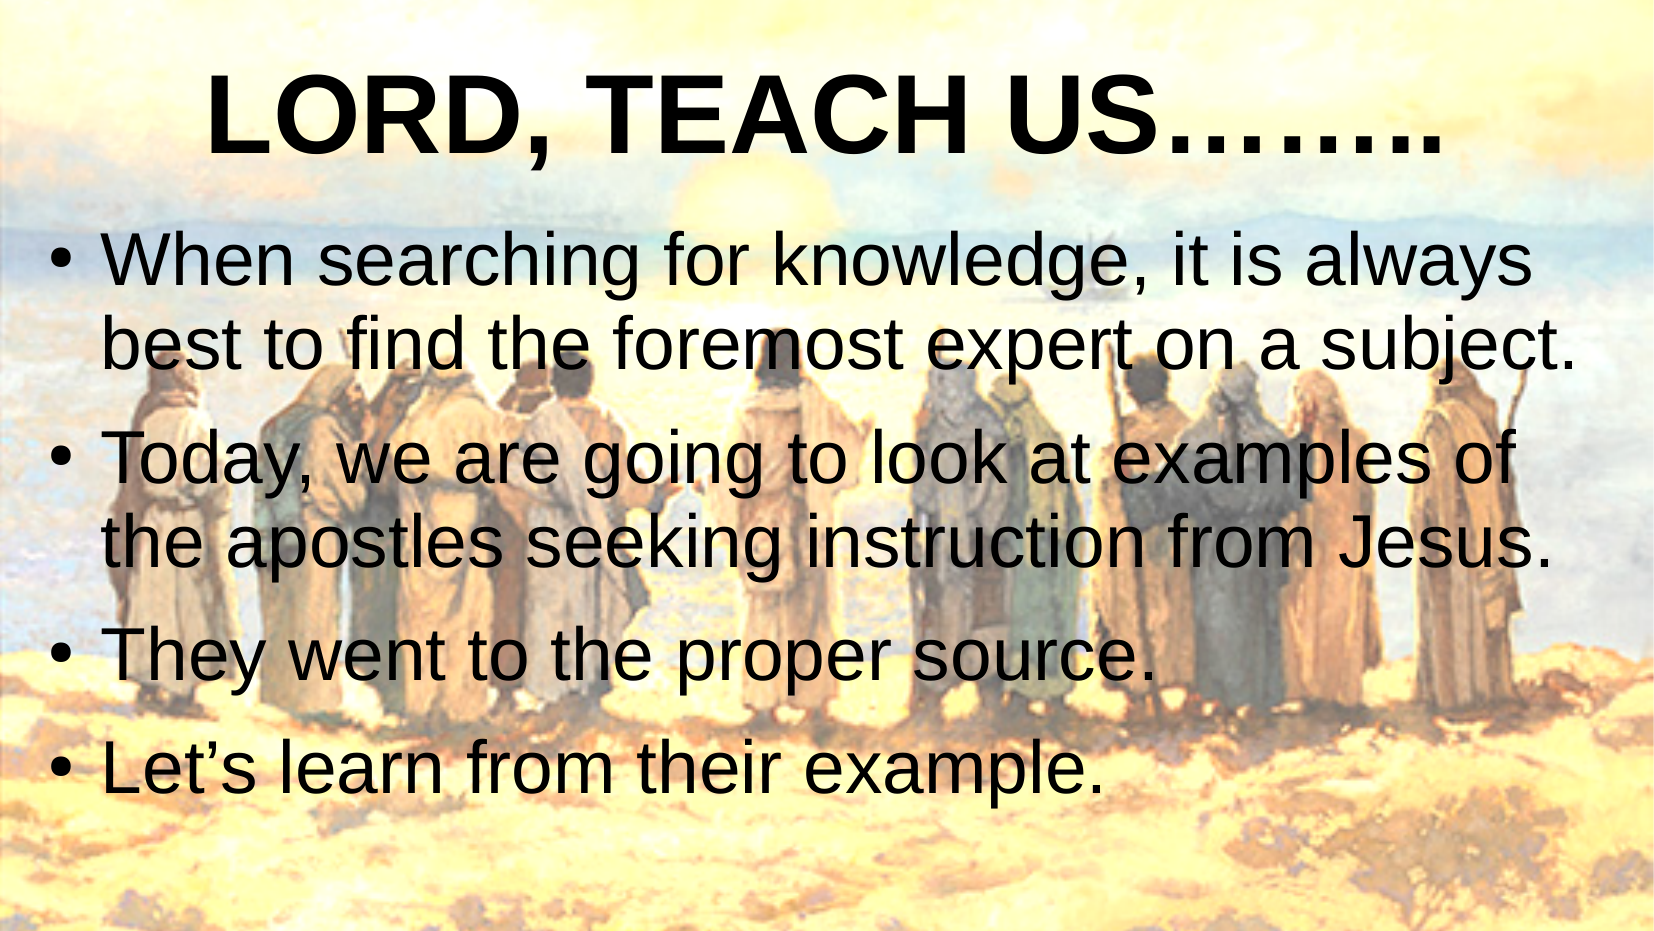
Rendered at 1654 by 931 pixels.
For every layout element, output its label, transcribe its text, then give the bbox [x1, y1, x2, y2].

title LORD, TEACH US…….. [82, 37, 1571, 193]
list When searching for knowledge, it is always best to find the foremost expert on a subject. Today, we are going to look at examples of the apostles seeking instruction from Jesus. They went to the proper source. Let’s learn from their example. [30, 217, 1636, 916]
picture [0, 0, 1654, 931]
